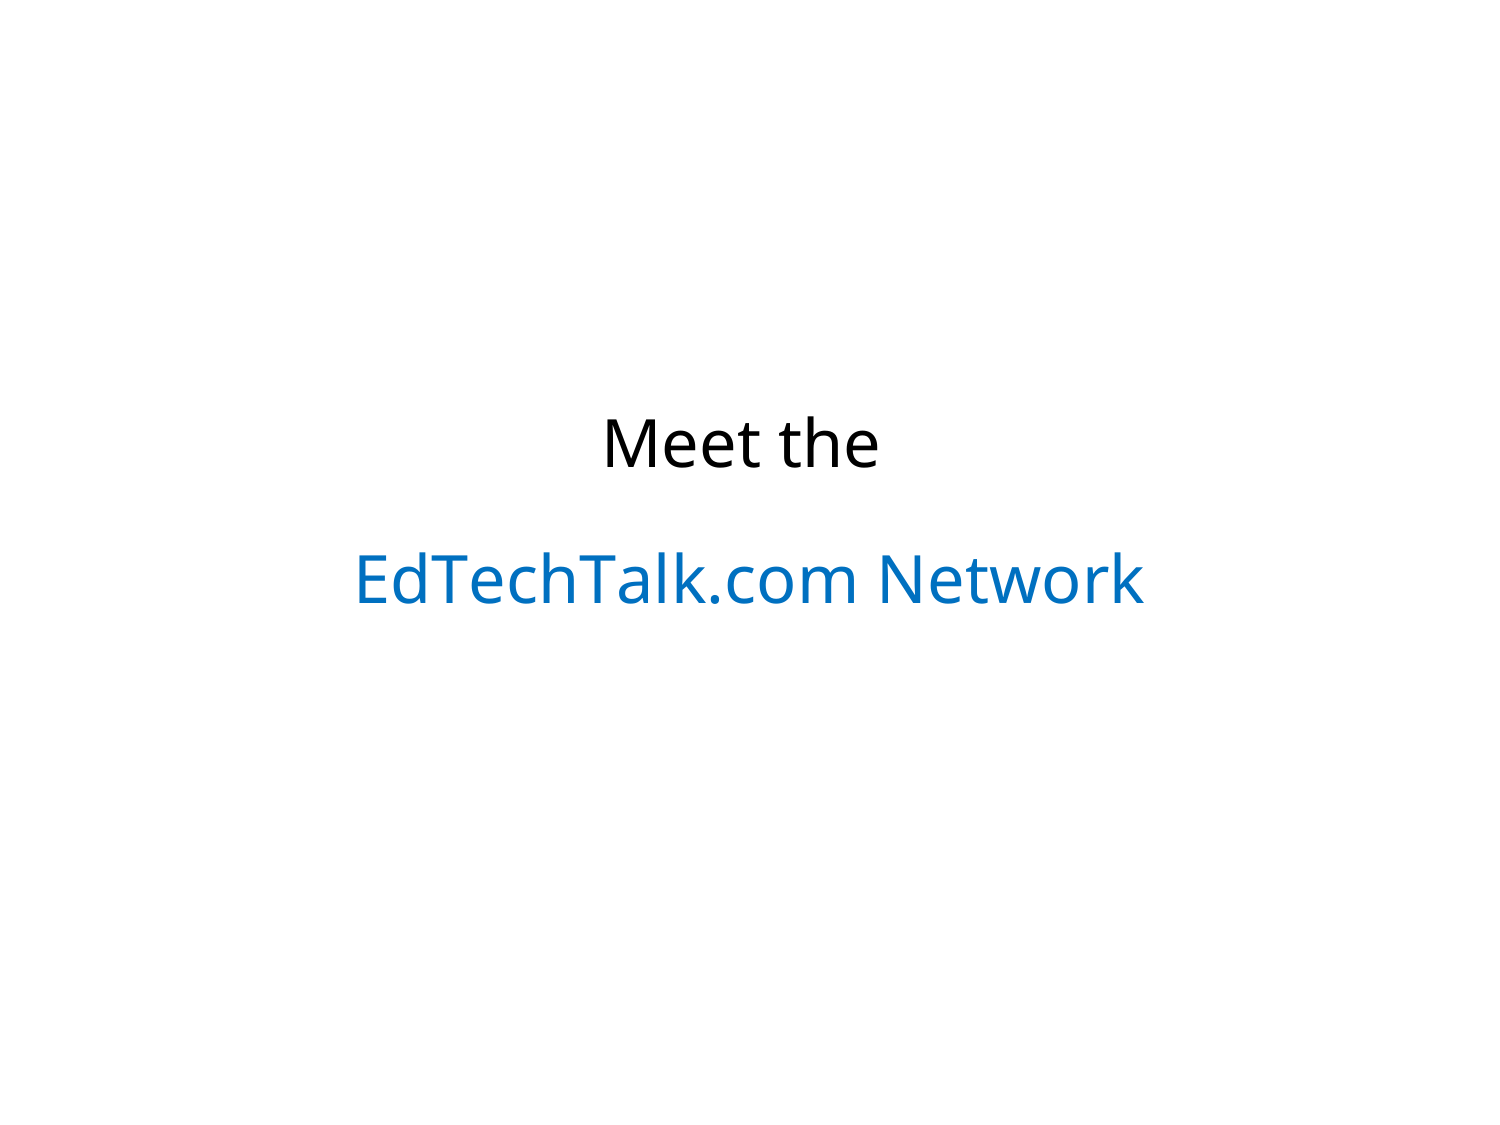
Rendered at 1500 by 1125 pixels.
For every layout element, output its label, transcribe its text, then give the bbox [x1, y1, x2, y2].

text_box Meet the EdTechTalk.com Network [112, 349, 1388, 625]
